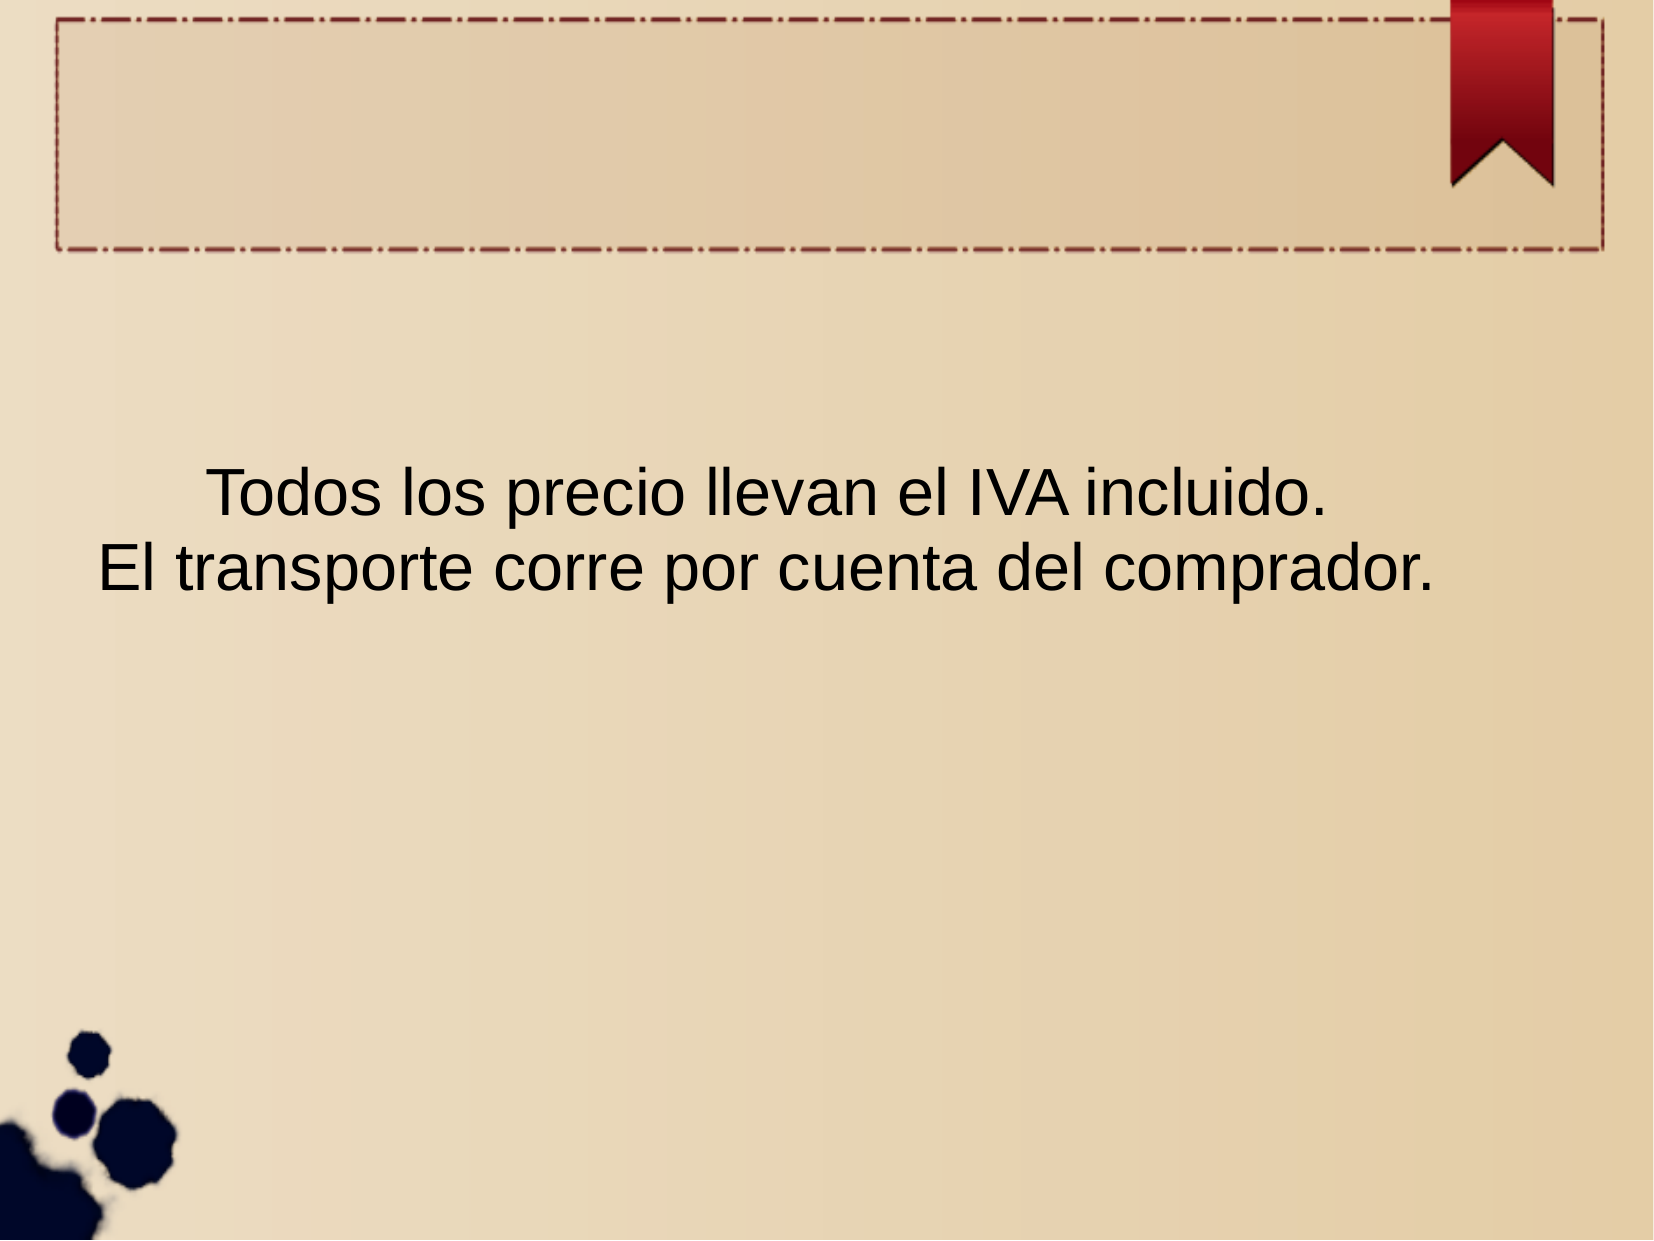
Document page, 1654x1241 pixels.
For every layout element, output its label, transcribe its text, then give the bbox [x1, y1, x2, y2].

subtitle Todos los precio llevan el IVA incluido. El transporte corre por cuenta del comprador. [82, 49, 1453, 1010]
picture [0, 0, 1654, 1240]
